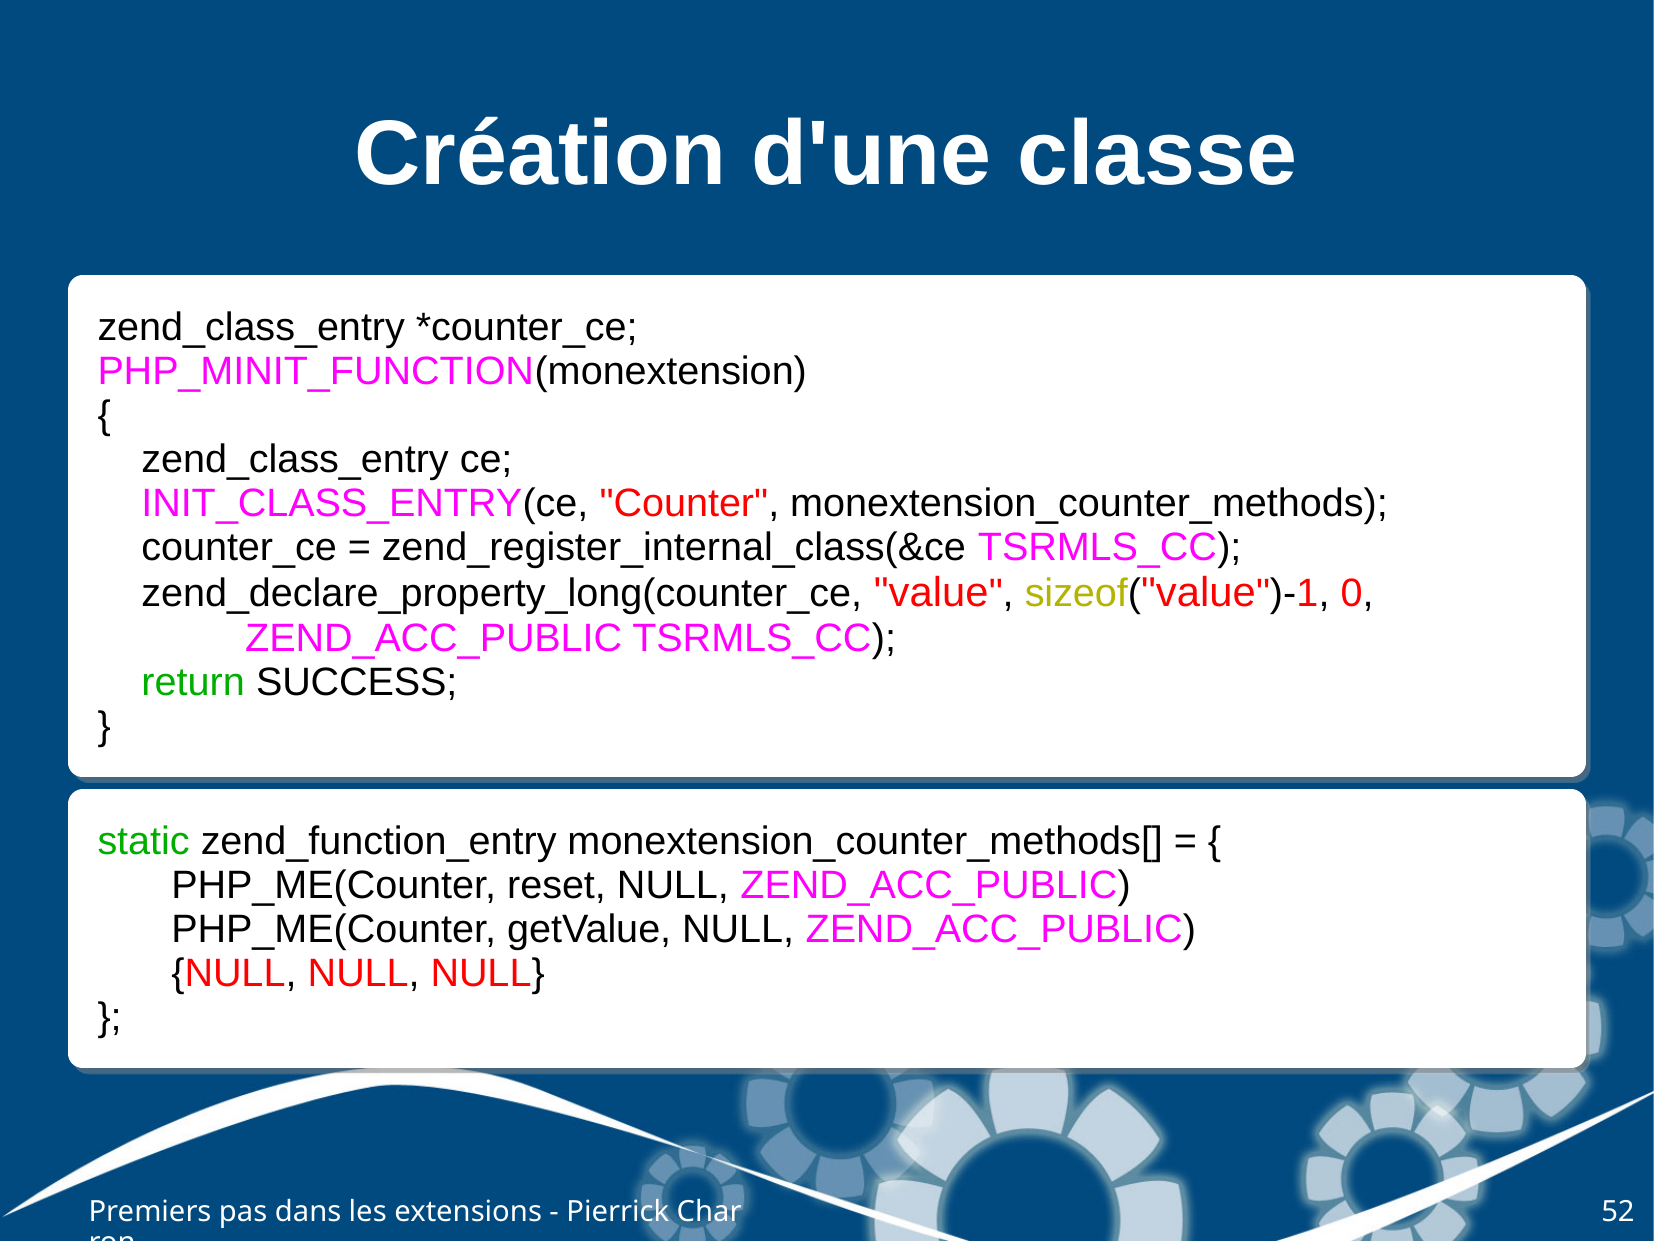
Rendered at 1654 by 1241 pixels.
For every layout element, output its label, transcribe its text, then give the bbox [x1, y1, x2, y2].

list static zend_function_entry monextension_counter_methods[] = { PHP_ME(Counter, reset, NULL, ZEND_ACC_PUBLIC) PHP_ME(Counter, getValue, NULL, ZEND_ACC_PUBLIC) {NULL, NULL, NULL} }; [82, 804, 1571, 1054]
list zend_class_entry *counter_ce; PHP_MINIT_FUNCTION(monextension) { zend_class_entry ce; INIT_CLASS_ENTRY(ce, "Counter", monextension_counter_methods); counter_ce = zend_register_internal_class(&ce TSRMLS_CC); zend_declare_property_long(counter_ce, "value", sizeof("value")-1, 0, ZEND_ACC_PUBLIC TSRMLS_CC); return SUCCESS; } [82, 290, 1571, 763]
title Création d'une classe [82, 49, 1571, 257]
picture [0, 0, 1654, 1241]
